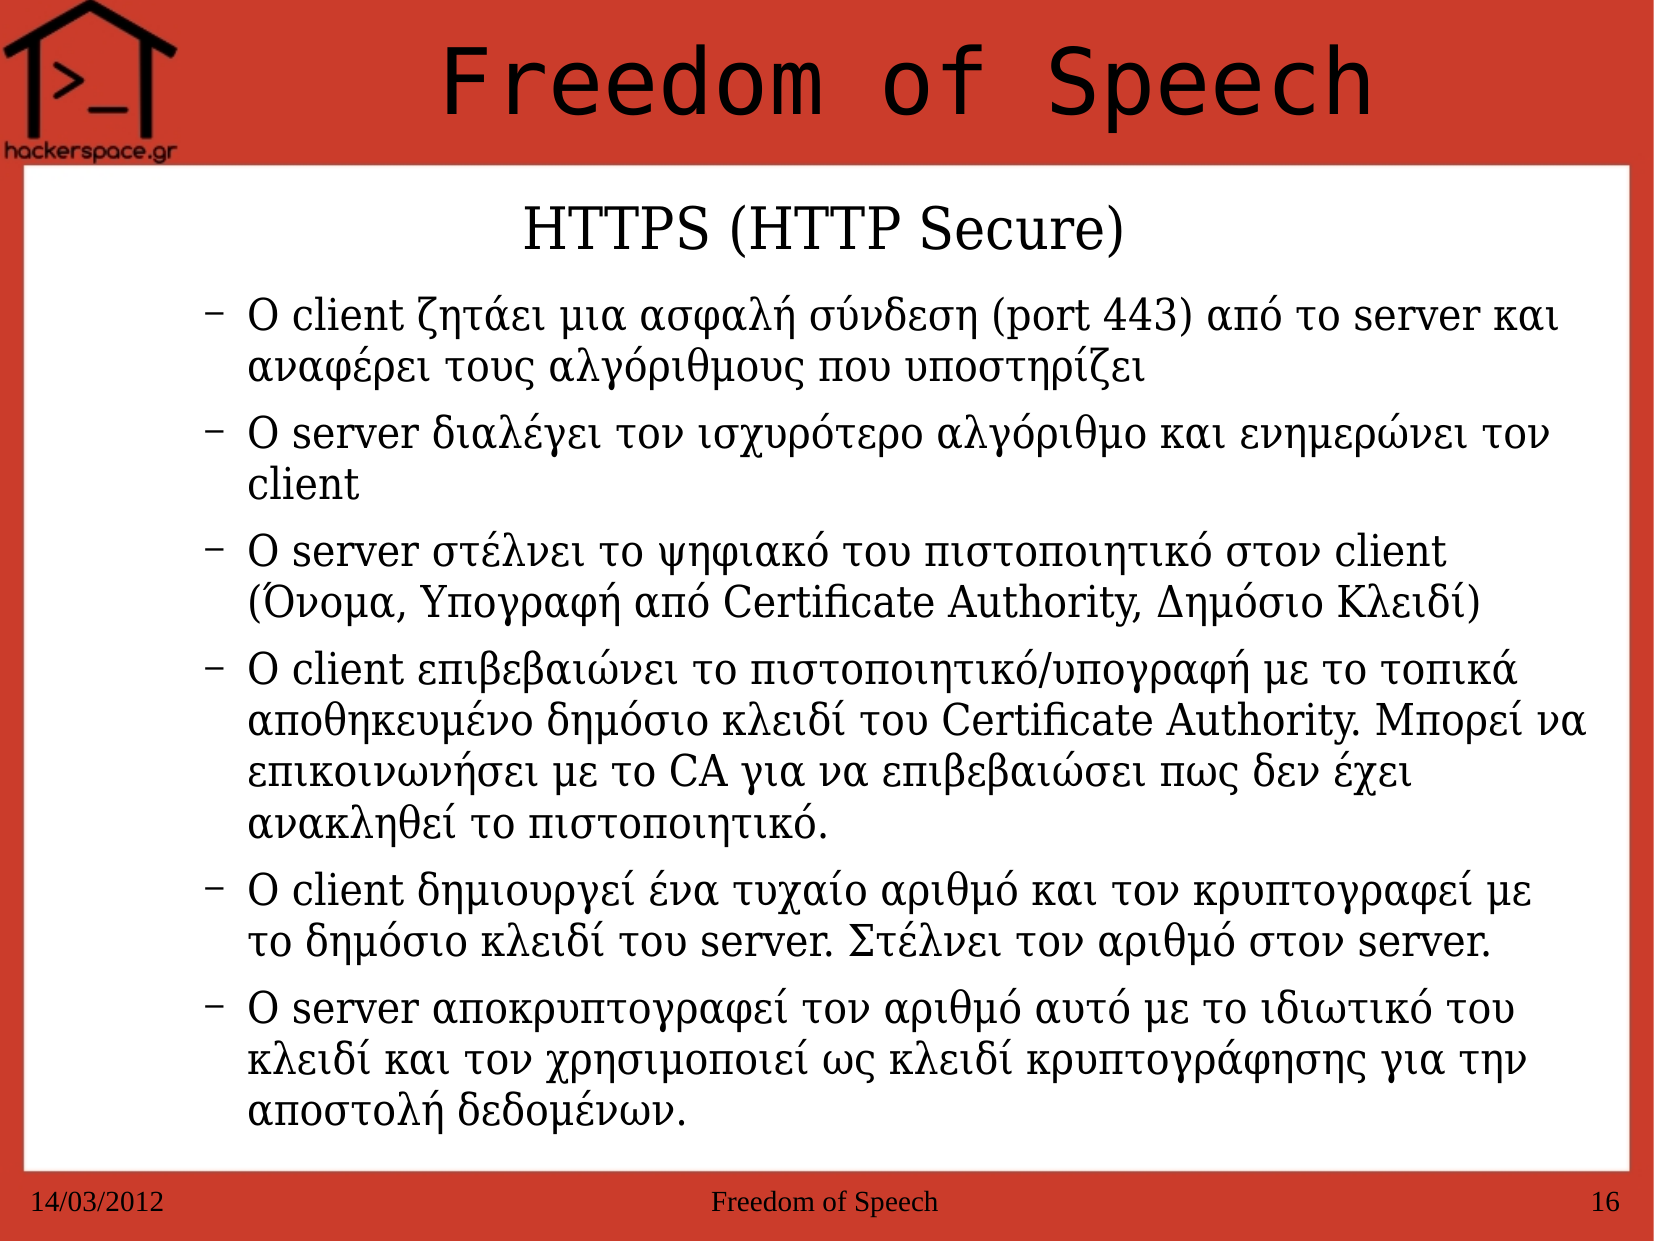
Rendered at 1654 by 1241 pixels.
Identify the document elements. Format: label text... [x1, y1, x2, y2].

picture [0, 0, 1654, 1241]
list HTTPS (HTTP Secure) Ο client ζητάει μια ασφαλή σύνδεση (port 443) από το server και αναφέρει τους αλγόριθμους που υποστηρίζει Ο server διαλέγει τον ισχυρότερο αλγόριθμο και ενημερώνει τον client O server στέλνει το ψηφιακό του πιστοποιητικό στον client (Όνομα, Υπογραφή από Certificate Authority, Δημόσιο Κλειδί) Ο client επιβεβαιώνει το πιστοποιητικό/υπογραφή με το τοπικά αποθηκευμένο δημόσιο κλειδί του Certificate Authority. Μπορεί να επικοινωνήσει με το CA για να επιβεβαιώσει πως δεν έχει ανακληθεί το πιστοποιητικό. Ο client δημιουργεί ένα τυχαίο αριθμό και τον κρυπτογραφεί με το δημόσιο κλειδί του server. Στέλνει τον αριθμό στον server. O server αποκρυπτογραφεί τον αριθμό αυτό με το ιδιωτικό του κλειδί και τον χρησιμοποιεί ως κλειδί κρυπτογράφησης για την αποστολή δεδομένων. [60, 195, 1591, 1141]
title Freedom of Speech [195, 15, 1621, 151]
